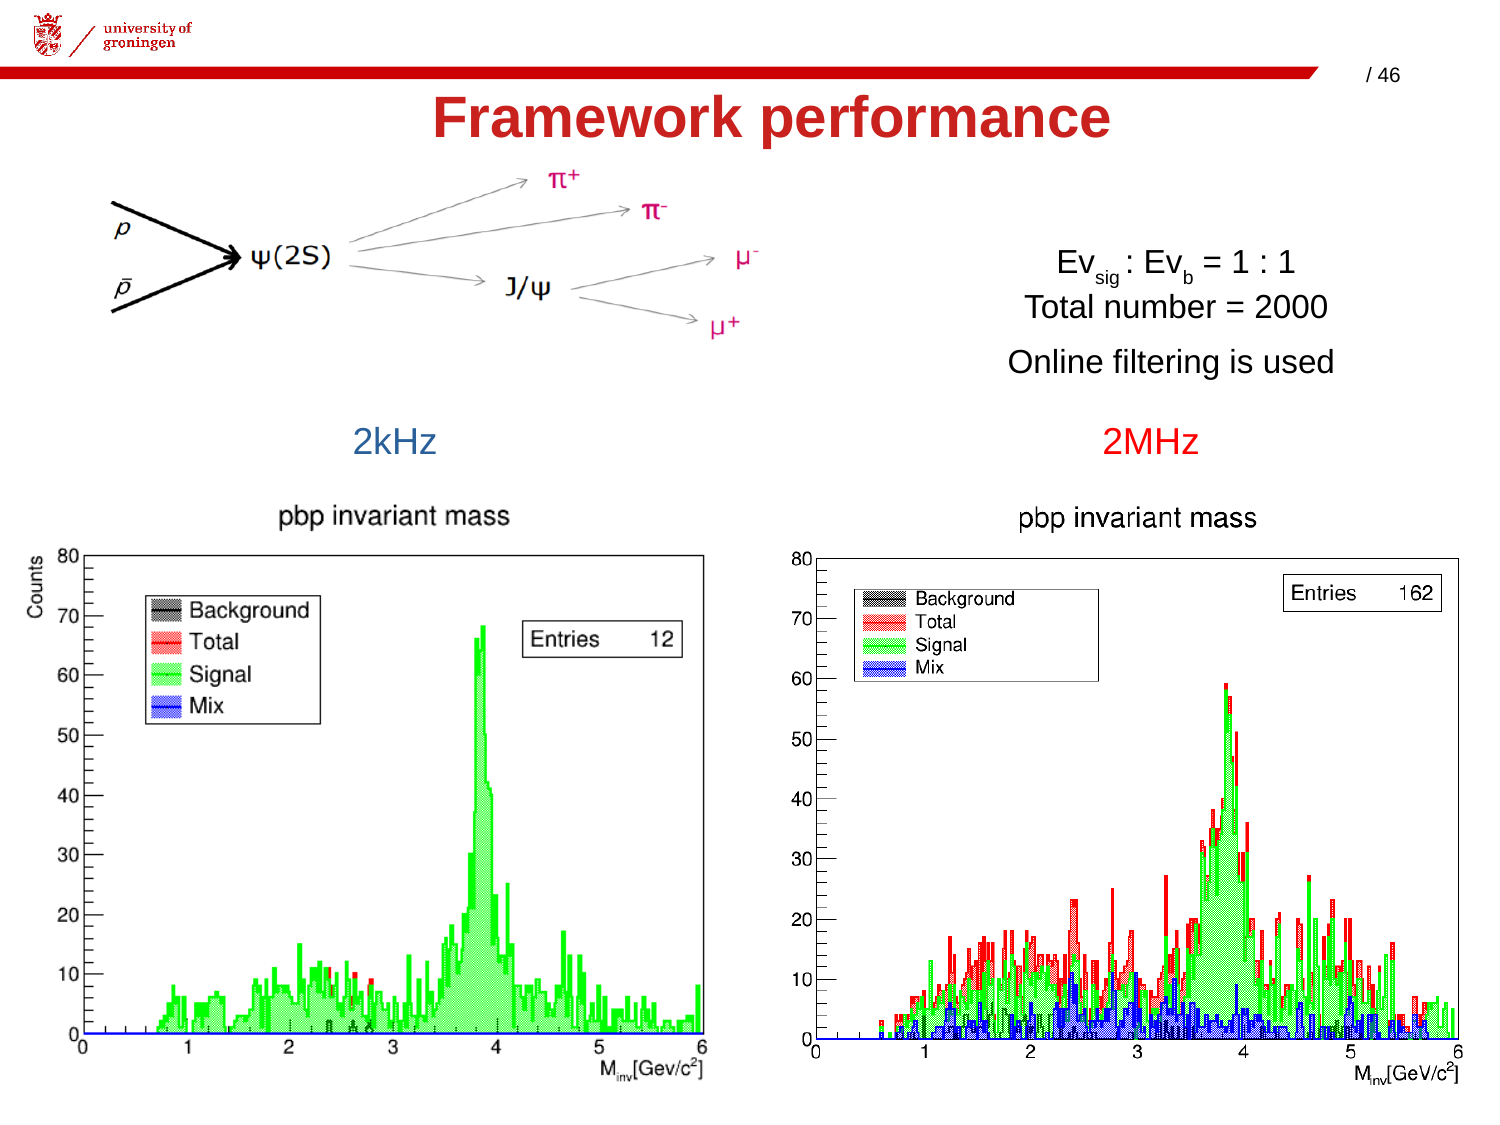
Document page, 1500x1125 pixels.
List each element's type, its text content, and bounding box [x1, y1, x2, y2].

text_box / 1 [1351, 55, 1487, 94]
text_box 2kHz [337, 412, 453, 470]
picture [106, 164, 766, 353]
picture [7, 496, 1500, 1100]
text_box Evsig : Evb = 1 : 1 Total number = 2000 Online filtering is used [885, 161, 1468, 407]
picture [34, 13, 192, 57]
text_box Framework performance [330, 77, 1216, 223]
text_box 2MHz [1087, 412, 1216, 470]
